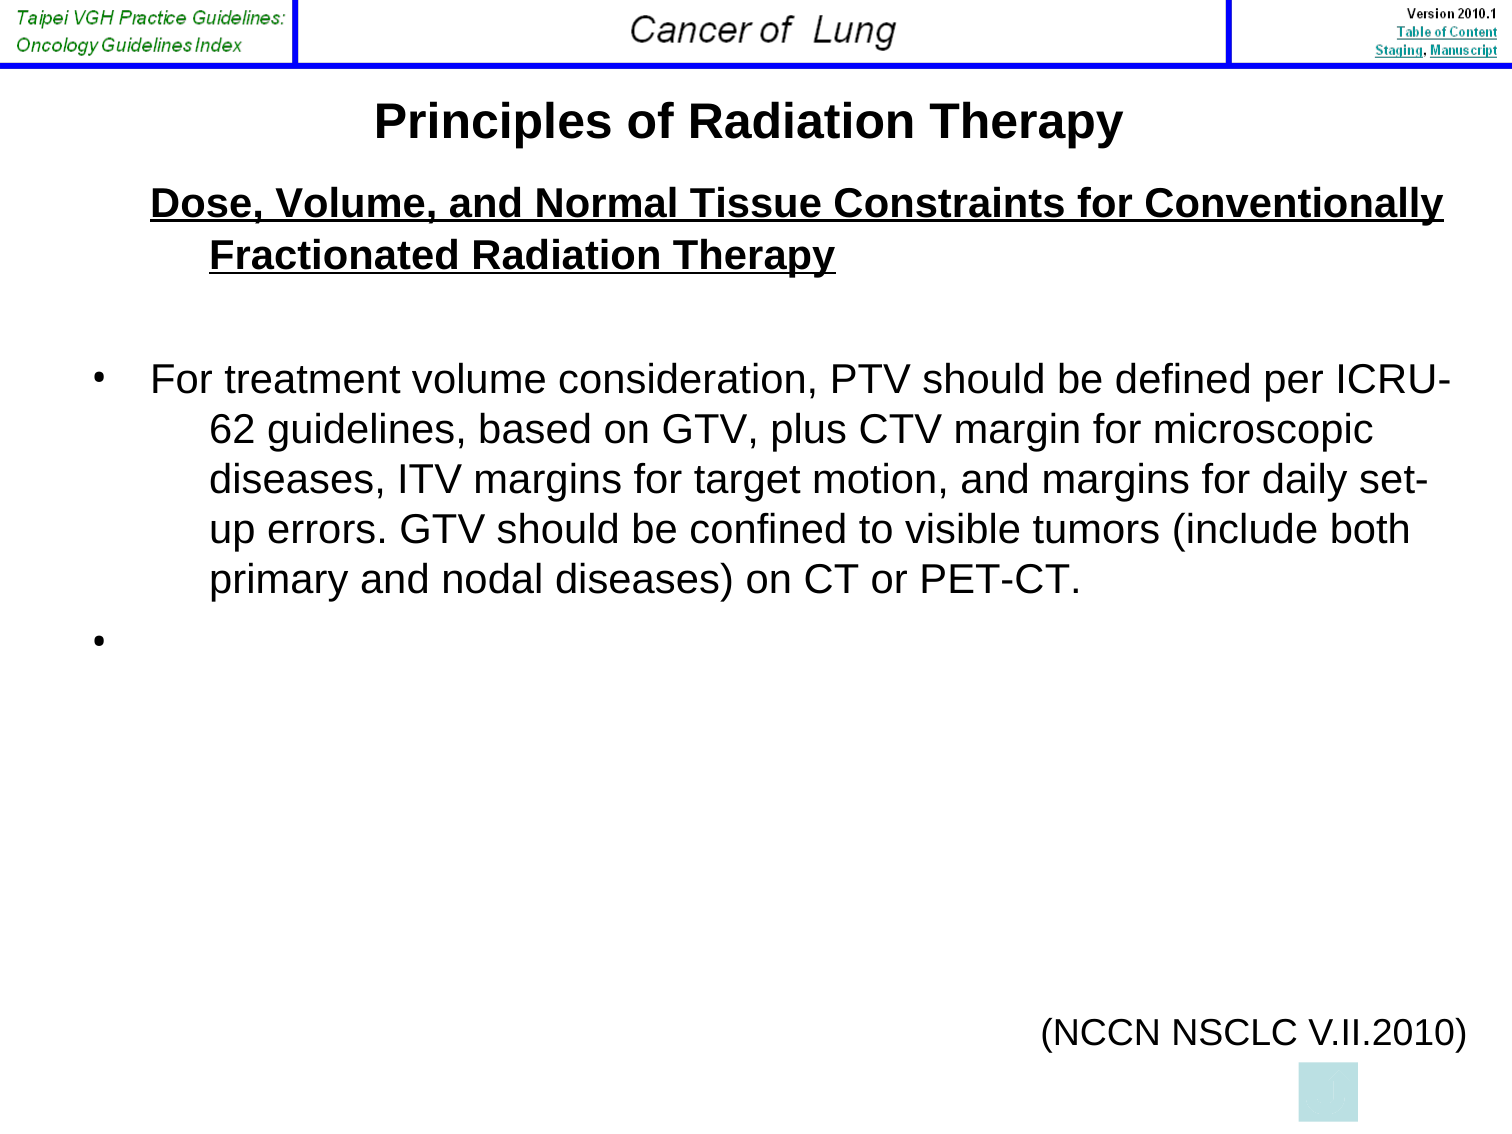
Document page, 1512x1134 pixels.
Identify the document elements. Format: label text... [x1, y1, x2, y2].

text_box (NCCN NSCLC V.II.2010) [1025, 1000, 1483, 1061]
list Dose, Volume, and Normal Tissue Constraints for Conventionally Fractionated Radiation Therapy For treatment volume consideration, PTV should be defined per ICRU-62 guidelines, based on GTV, plus CTV margin for microscopic diseases, ITV margins for target motion, and margins for daily set-up errors. GTV should be confined to visible tumors (include both primary and nodal diseases) on CT or PET-CT. [76, 165, 1489, 1052]
title Principles of Radiation Therapy [0, 70, 1512, 166]
